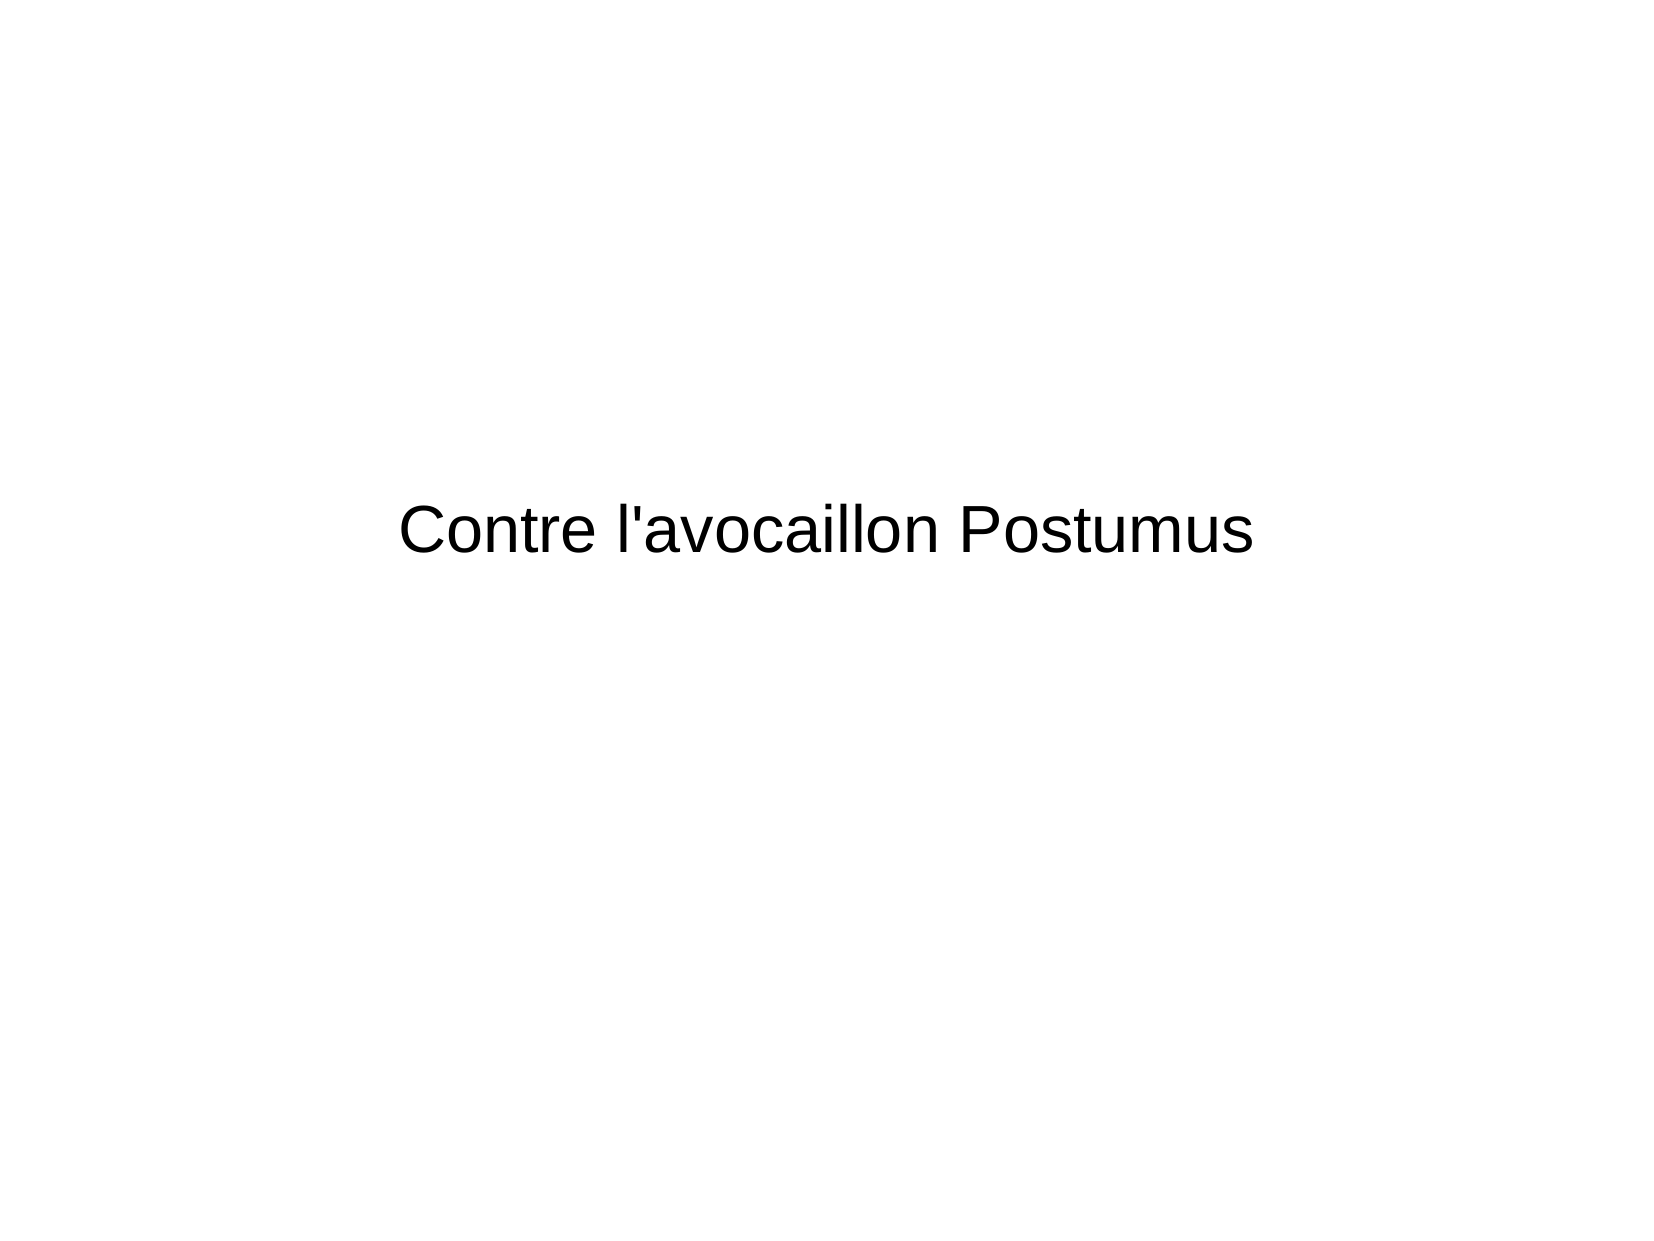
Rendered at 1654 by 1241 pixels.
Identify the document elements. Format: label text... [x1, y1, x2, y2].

subtitle Contre l'avocaillon Postumus [82, 49, 1571, 1010]
